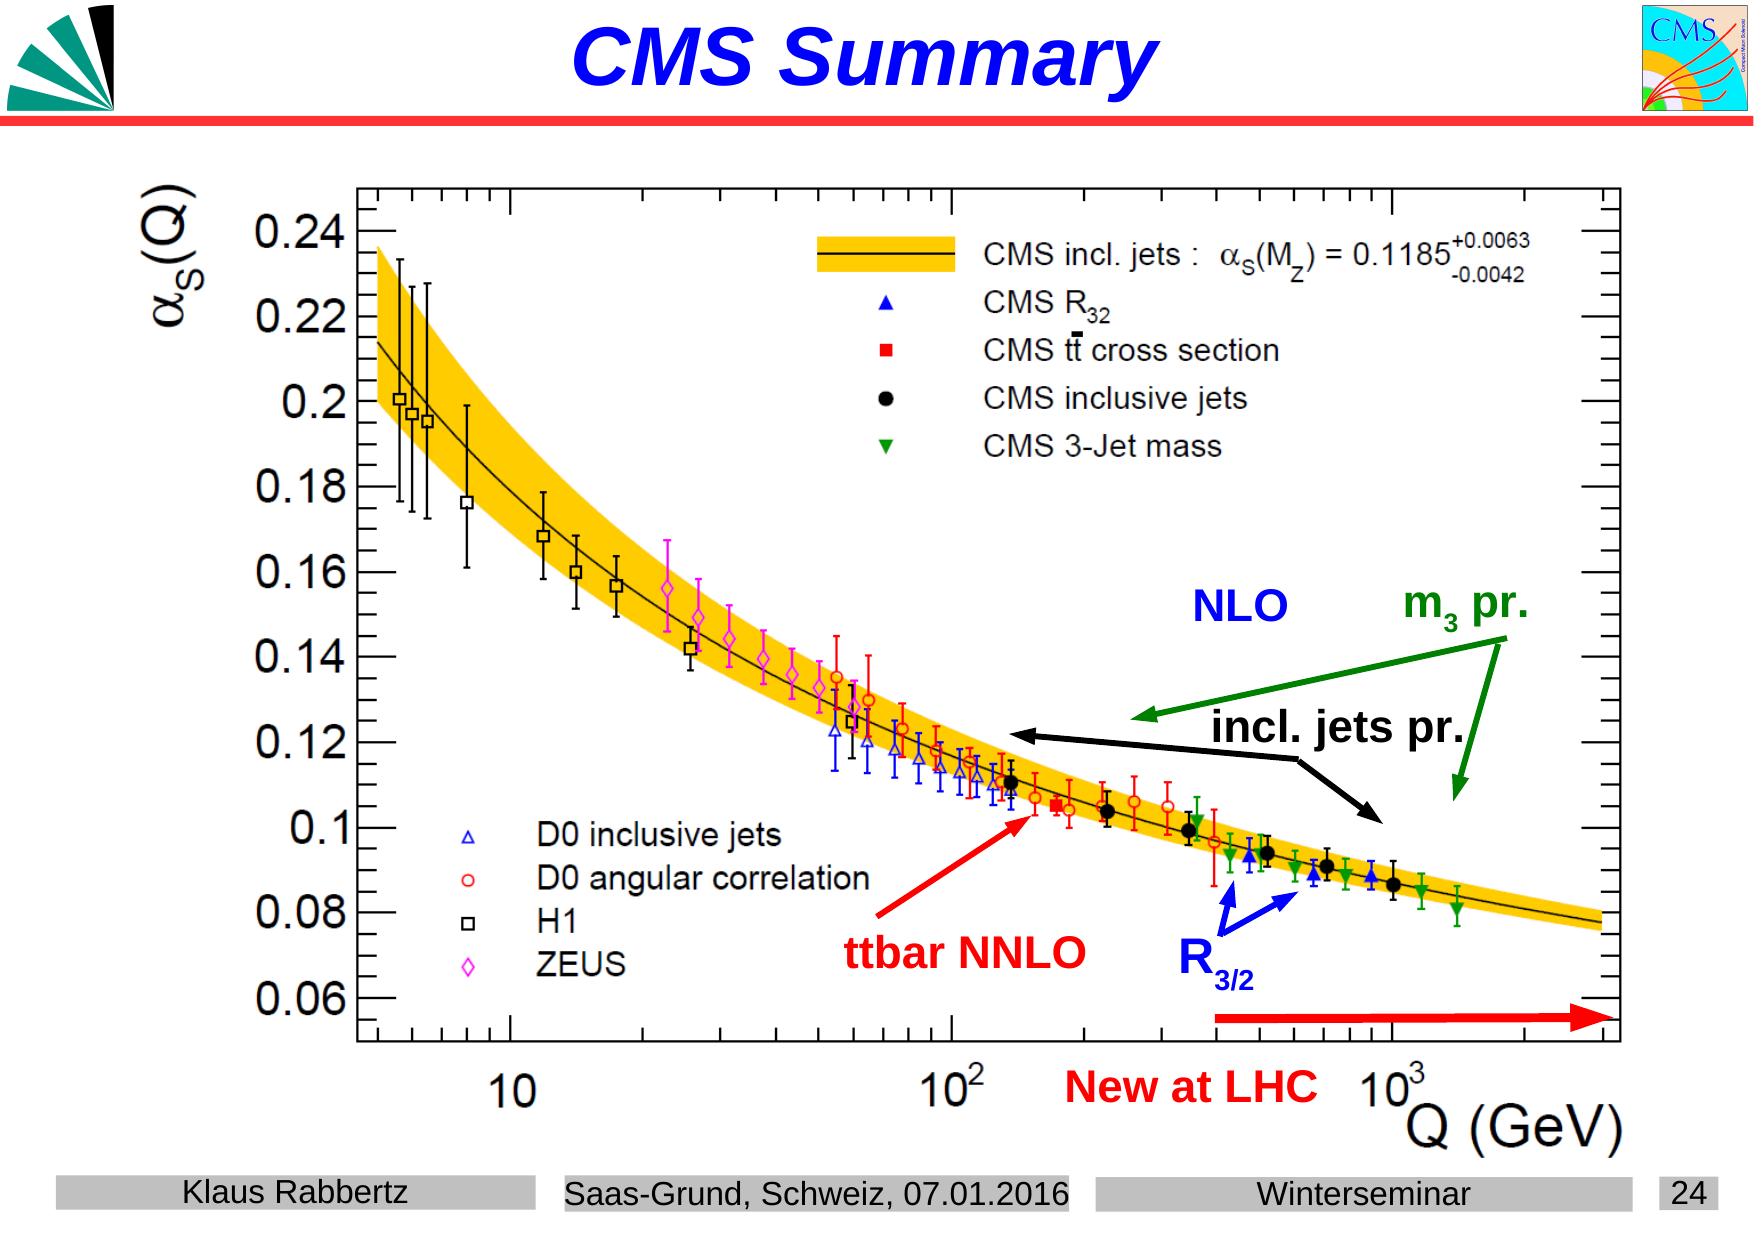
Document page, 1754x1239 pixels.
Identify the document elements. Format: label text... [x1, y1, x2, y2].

text_box m3 pr. [1390, 569, 1552, 644]
picture [111, 135, 1650, 1175]
text_box incl. jets pr. [1198, 695, 1475, 759]
text_box R3/2 [1166, 922, 1267, 1003]
text_box ttbar NNLO [831, 921, 1100, 985]
picture [7, 5, 114, 112]
title CMS Summary [123, 0, 1606, 114]
text_box New at LHC [1052, 1055, 1332, 1119]
picture [1642, 5, 1748, 111]
text_box NLO [1180, 573, 1301, 637]
